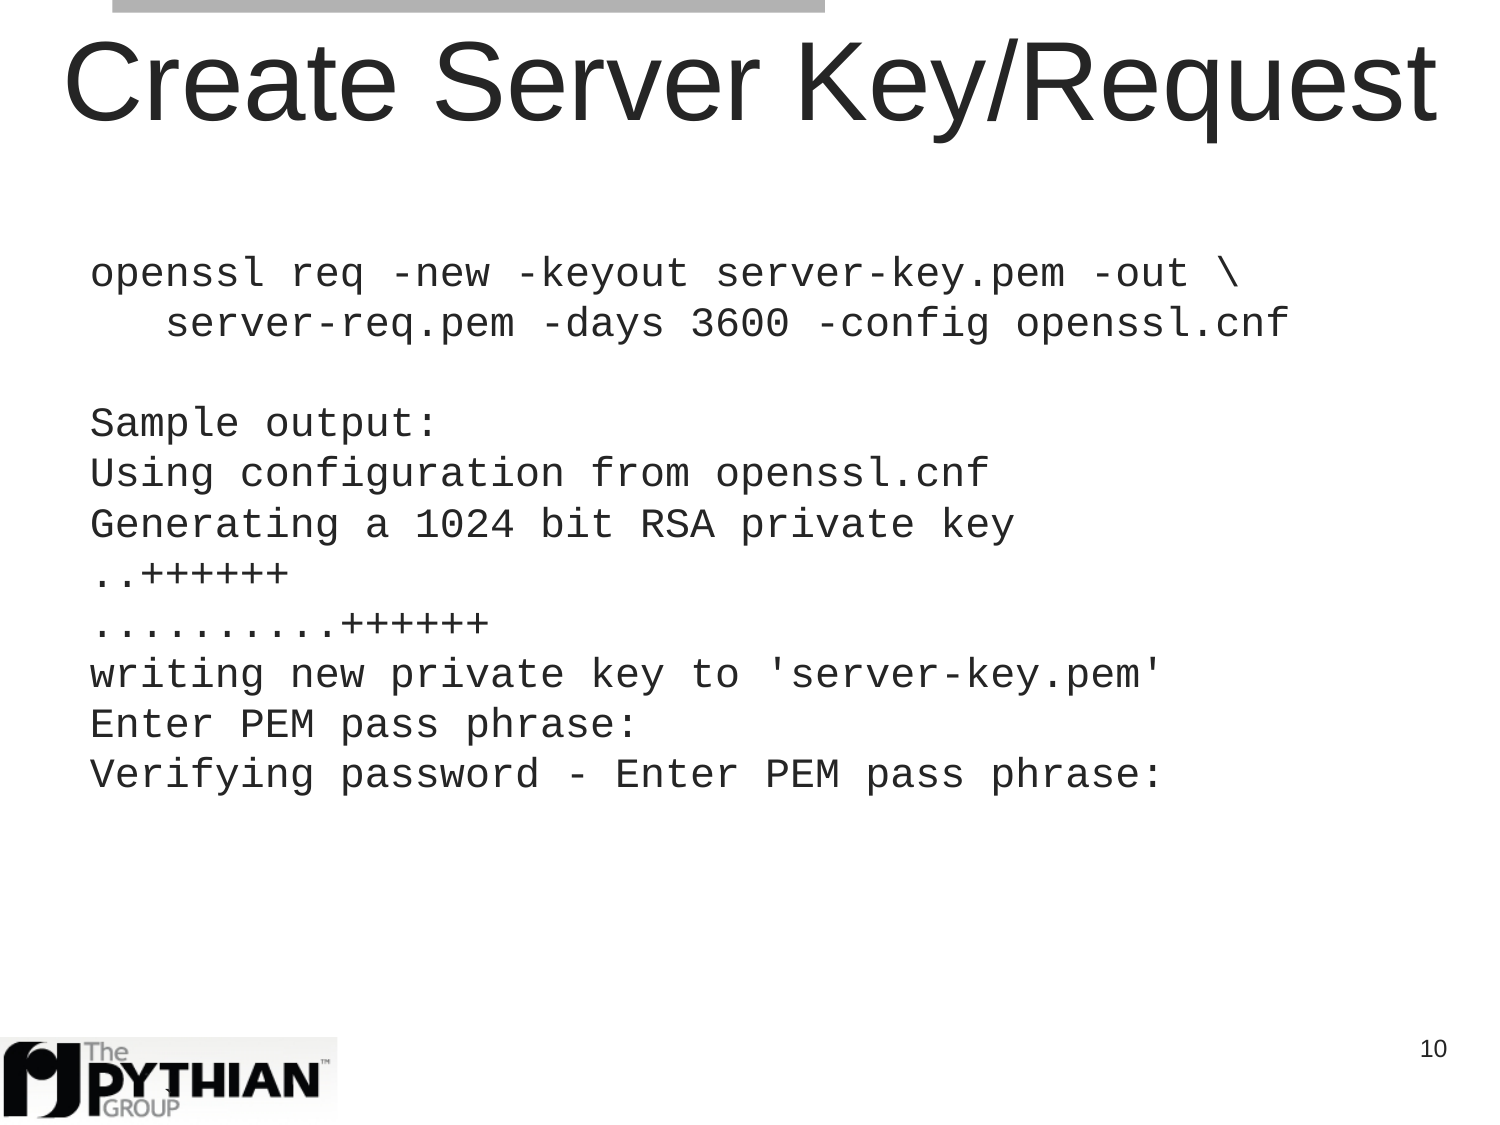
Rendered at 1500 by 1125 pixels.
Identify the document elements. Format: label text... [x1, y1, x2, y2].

text_box Create Server Key/Request [0, 0, 1500, 151]
text_box openssl req -new -keyout server-key.pem -out \ server-req.pem -days 3600 -config openssl.cnf Sample output: Using configuration from openssl.cnf Generating a 1024 bit RSA private key ..++++++ ..........++++++ writing new private key to 'server-key.pem' Enter PEM pass phrase: Verifying password - Enter PEM pass phrase: [75, 187, 1500, 1013]
picture [0, 1037, 338, 1125]
text_box <number> [1112, 1024, 1463, 1103]
